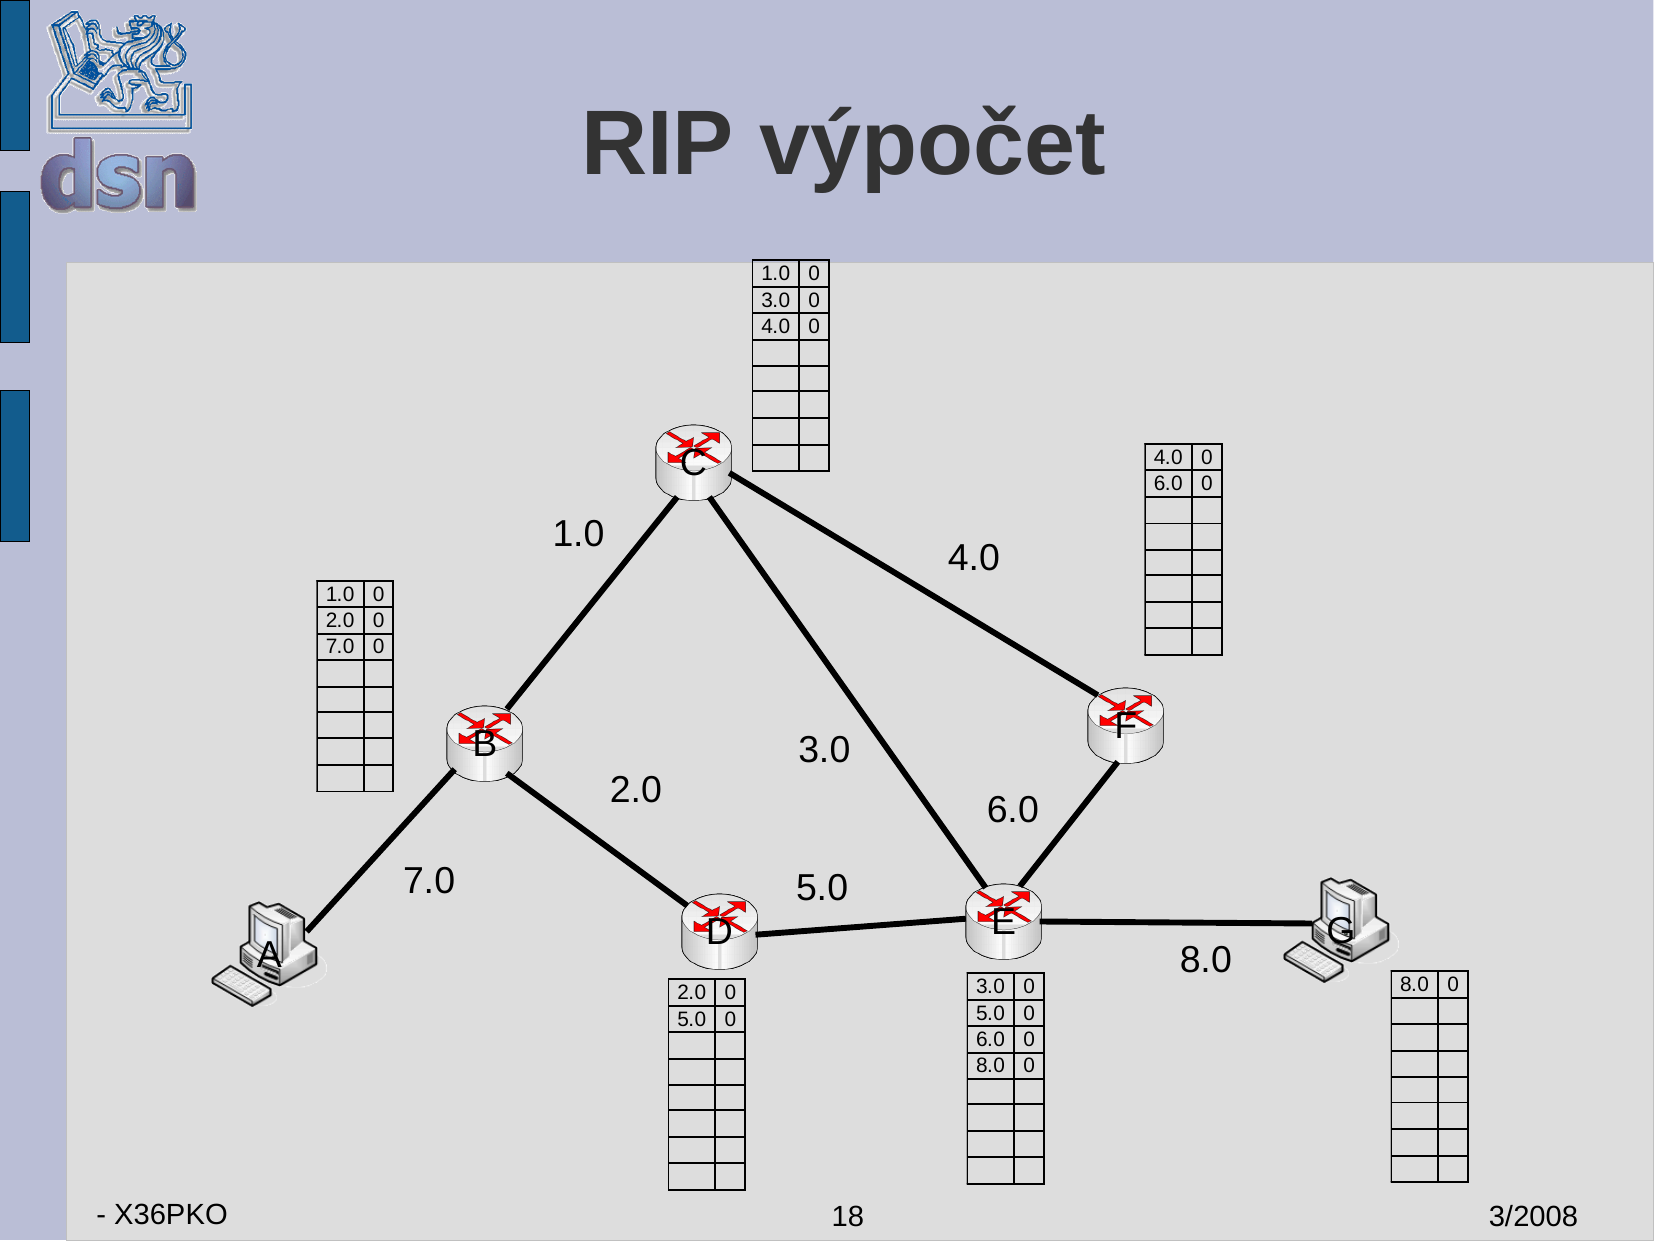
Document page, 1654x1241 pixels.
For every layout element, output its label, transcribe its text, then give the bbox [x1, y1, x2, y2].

picture [681, 893, 758, 970]
text_box 6.0 [972, 781, 1054, 839]
chart [1144, 443, 1224, 657]
picture [446, 705, 523, 782]
text_box 8.0 [1165, 930, 1247, 988]
picture [10, 10, 223, 230]
picture [965, 883, 1042, 960]
title RIP výpočet [210, 39, 1478, 247]
picture [1087, 687, 1164, 764]
text_box 7.0 [388, 852, 471, 910]
chart [316, 580, 396, 794]
text_box 2.0 [595, 760, 677, 818]
picture [1283, 877, 1399, 983]
picture [211, 901, 327, 1007]
chart [668, 978, 747, 1192]
text_box 4.0 [933, 528, 1015, 586]
text_box 1.0 [537, 505, 620, 563]
picture [655, 424, 732, 501]
text_box 3.0 [783, 721, 866, 779]
chart [966, 972, 1046, 1187]
chart [752, 259, 831, 474]
text_box 5.0 [781, 859, 864, 917]
chart [1390, 970, 1470, 1185]
